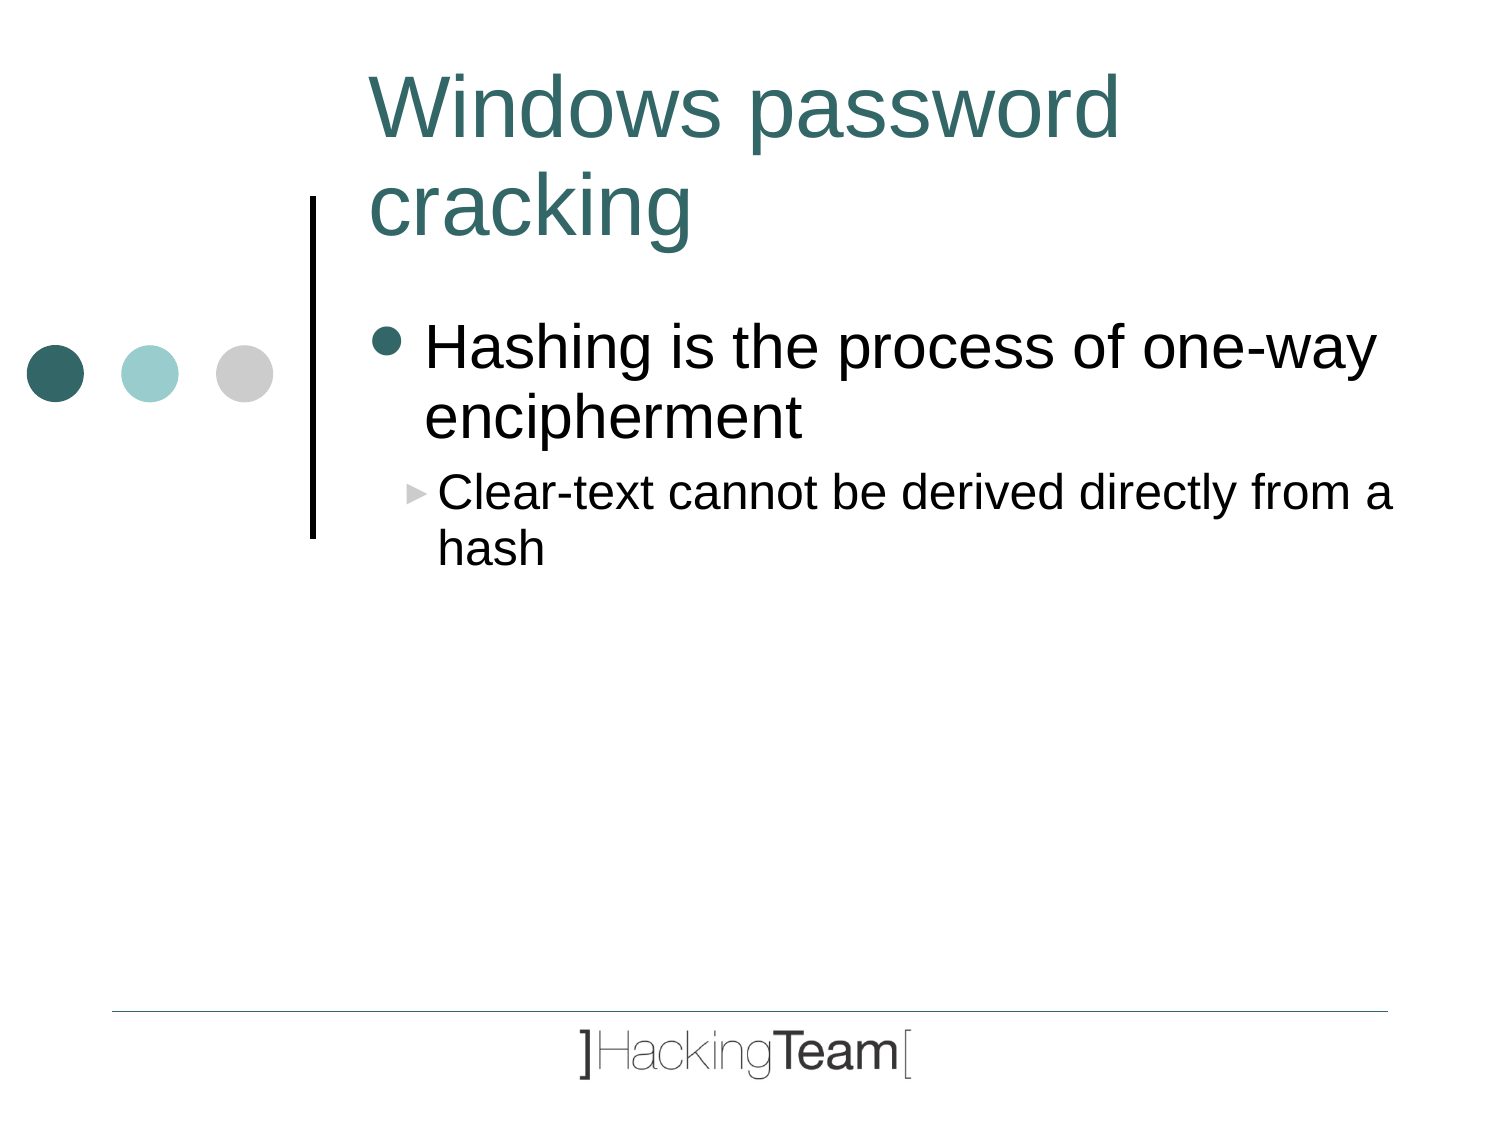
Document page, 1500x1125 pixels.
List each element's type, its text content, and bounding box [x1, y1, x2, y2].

picture [574, 1041, 916, 1084]
list Hashing is the process of one-way encipherment Clear-text cannot be derived directly from a hash [249, 312, 1401, 1041]
title Windows password cracking [249, 38, 1401, 275]
